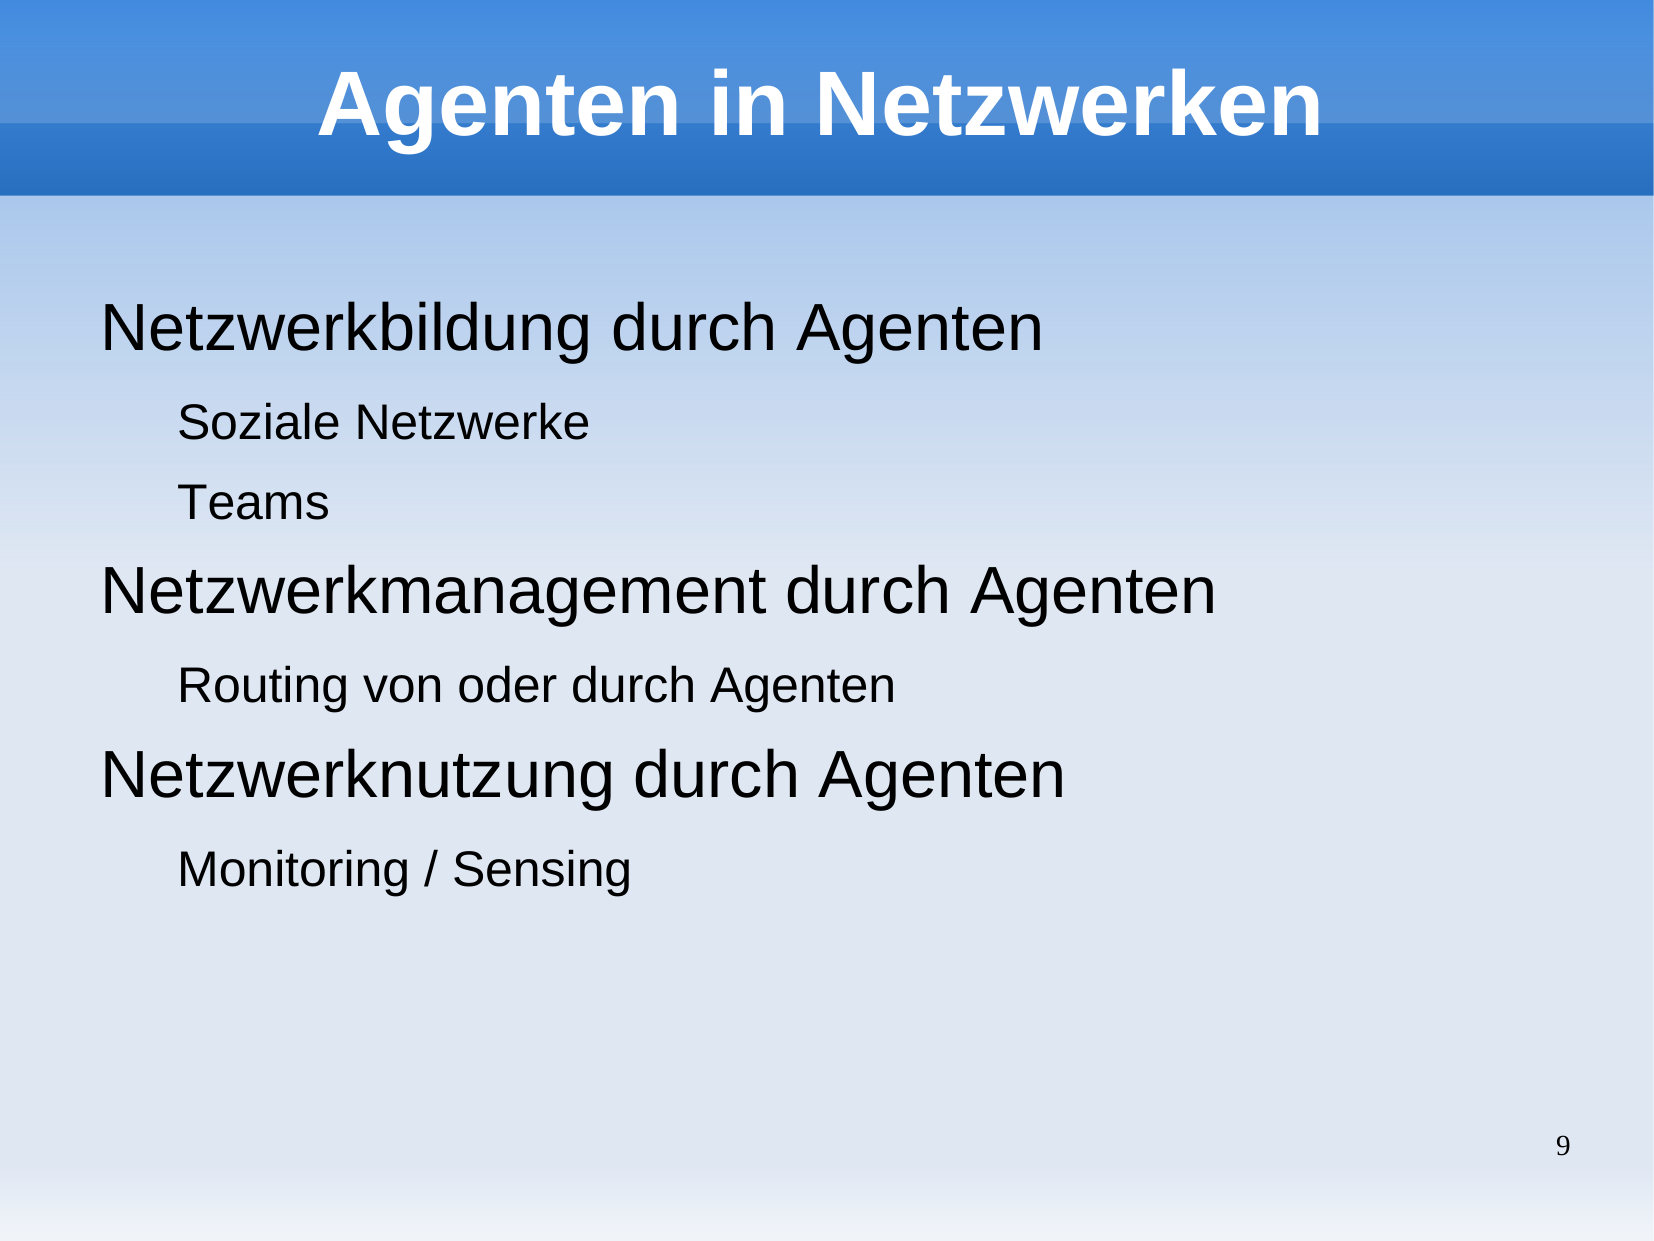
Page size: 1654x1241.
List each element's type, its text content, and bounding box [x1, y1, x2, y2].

list Netzwerkbildung durch Agenten Soziale Netzwerke Teams Netzwerkmanagement durch Agenten Routing von oder durch Agenten Netzwerknutzung durch Agenten Monitoring / Sensing [82, 290, 1571, 1094]
title Agenten in Netzwerken [76, 7, 1565, 200]
picture [0, 0, 1654, 1241]
